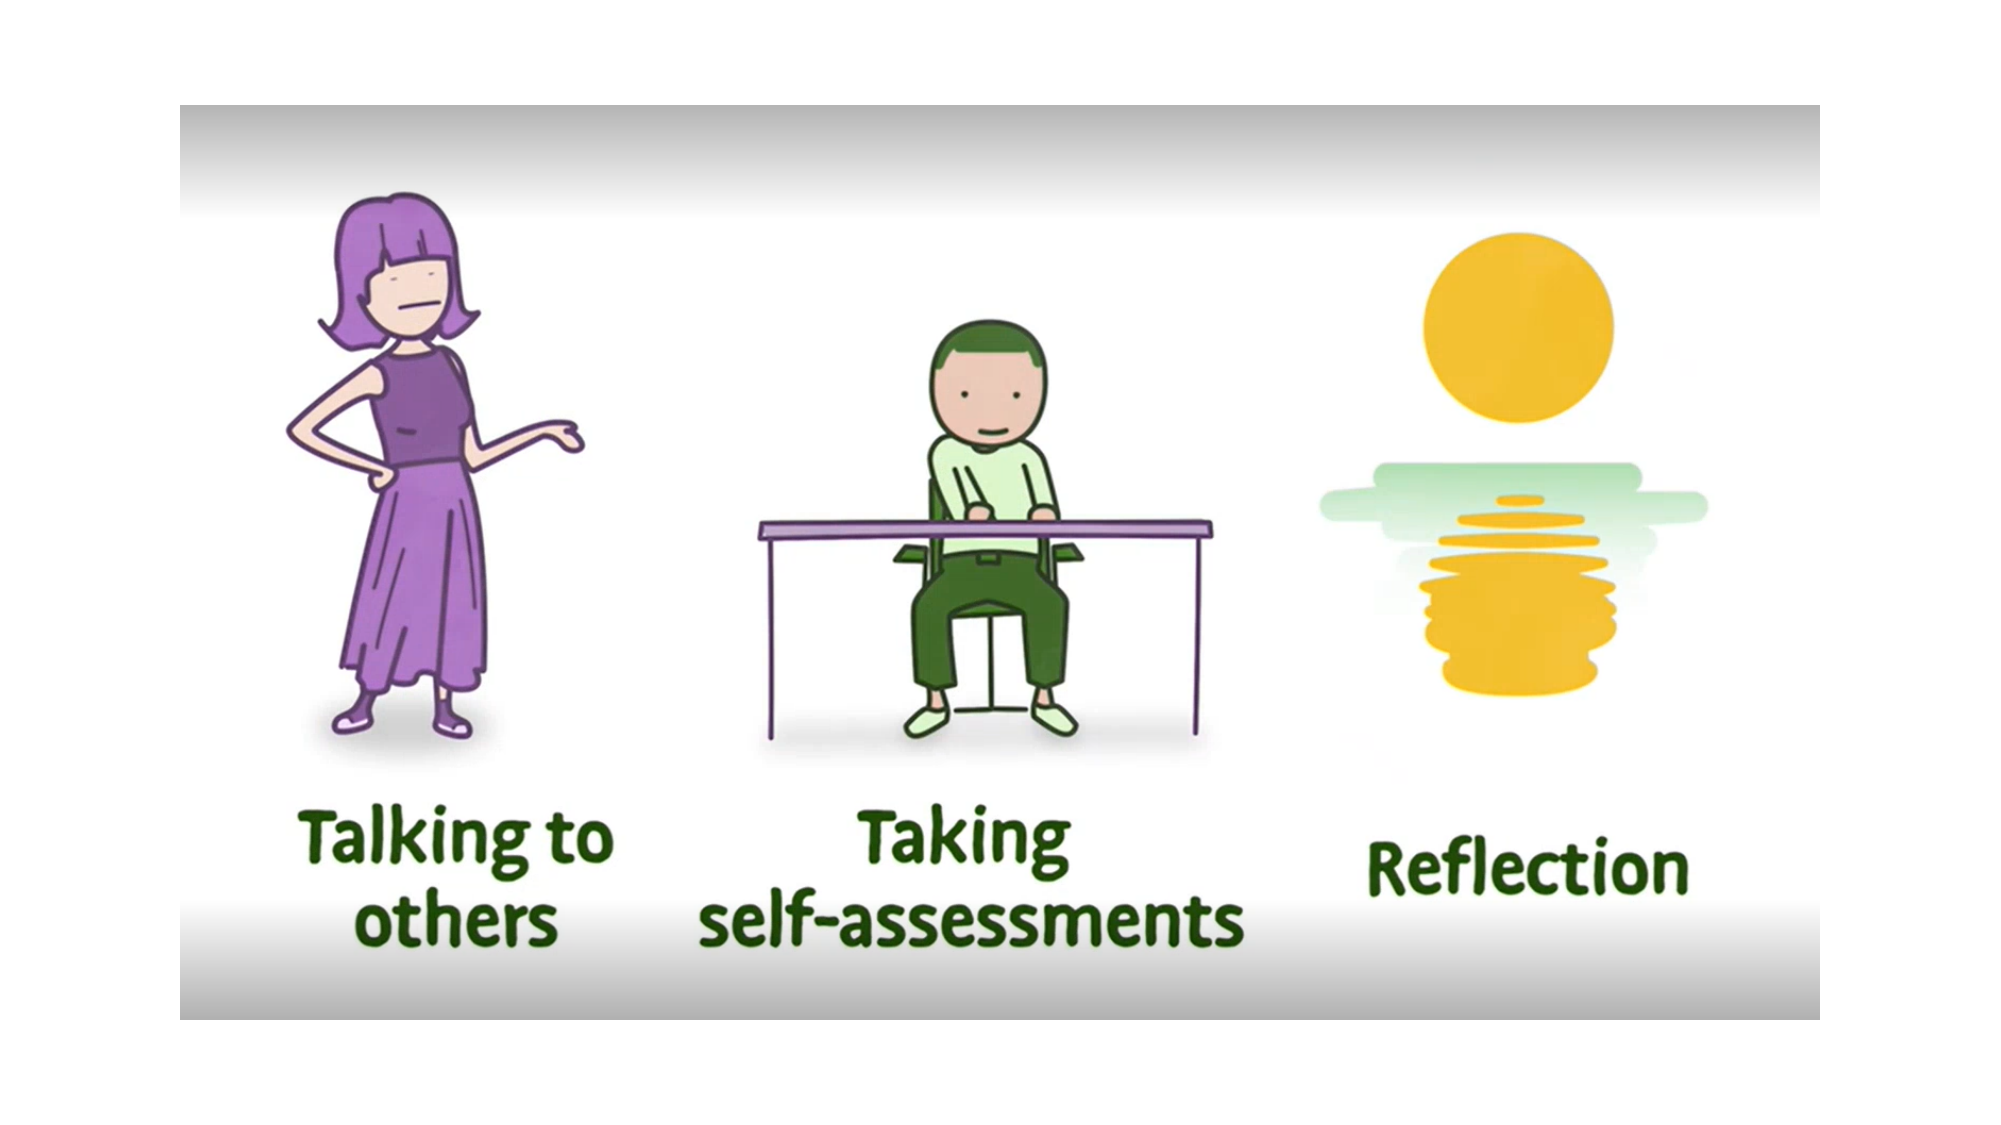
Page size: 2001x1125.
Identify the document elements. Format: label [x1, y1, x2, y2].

picture [180, 105, 1820, 1020]
